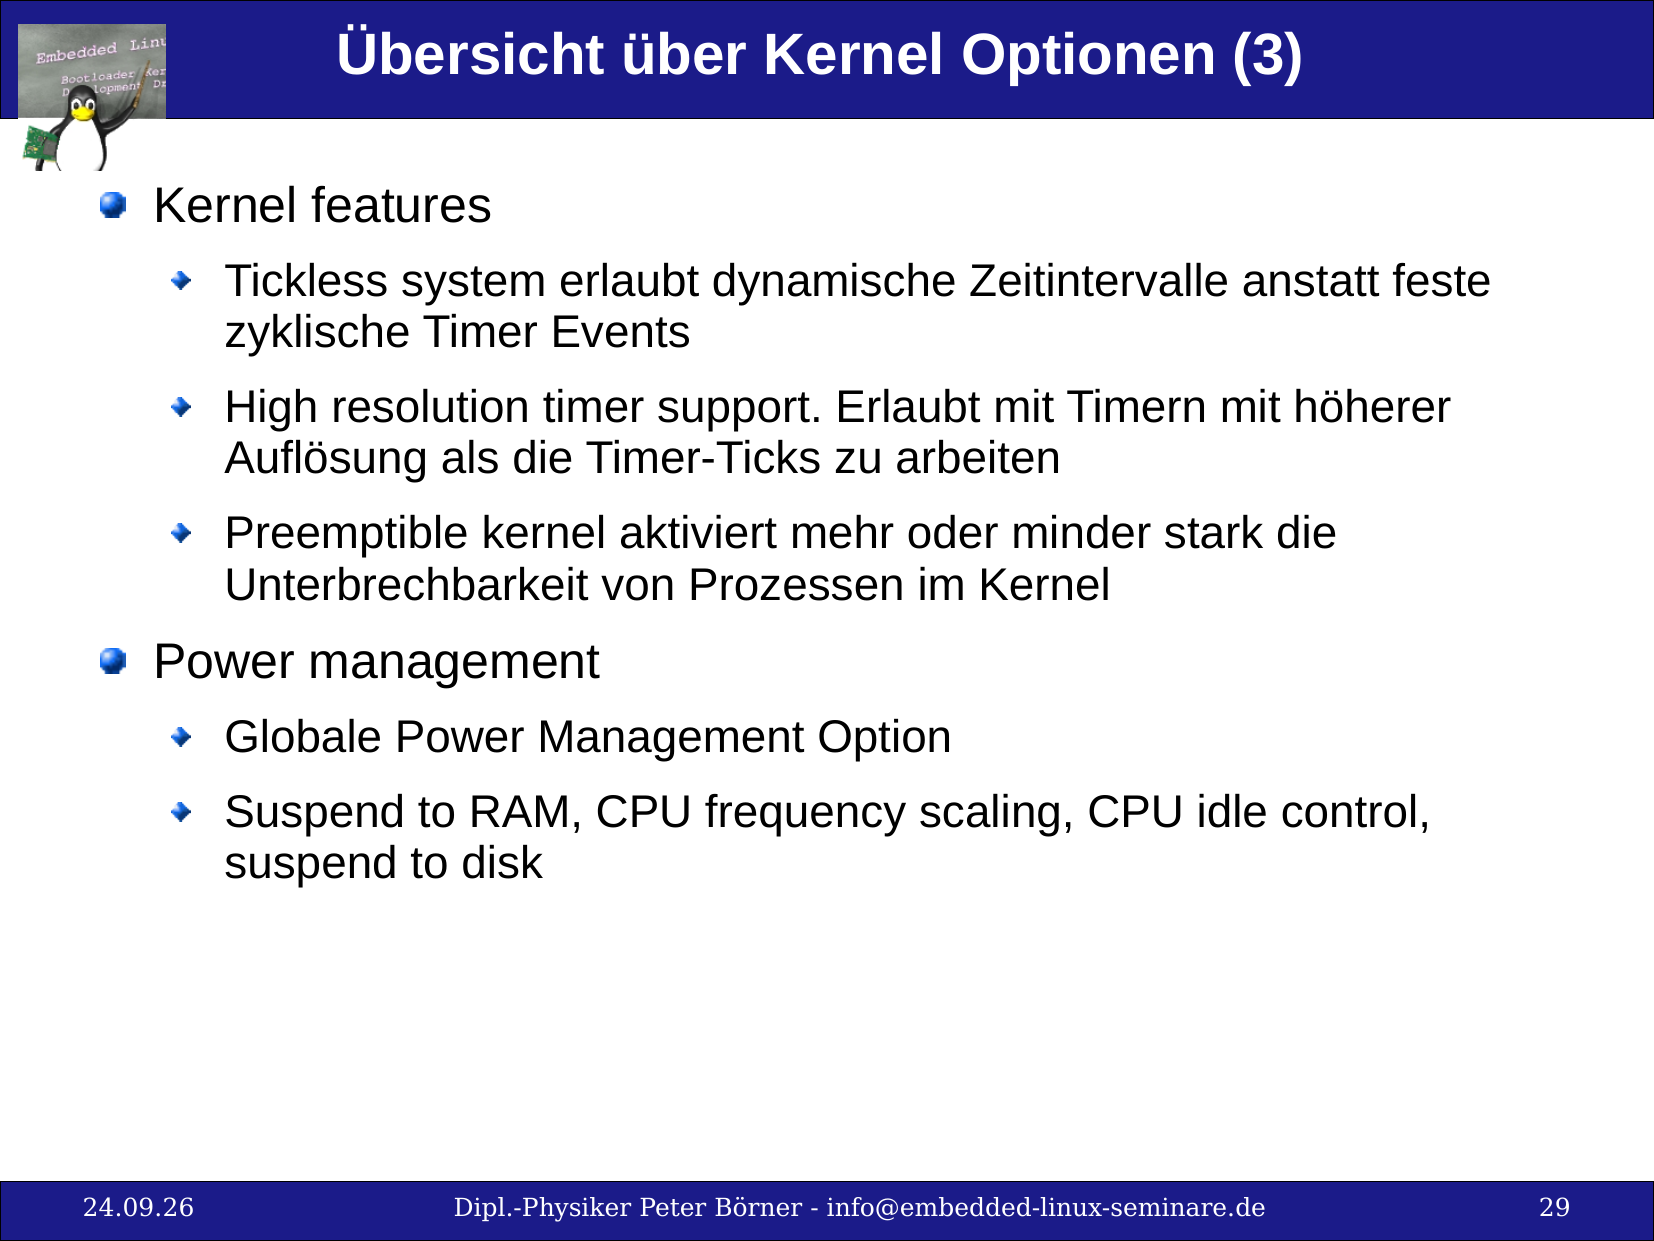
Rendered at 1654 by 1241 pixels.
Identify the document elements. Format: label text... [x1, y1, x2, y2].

title Übersicht über Kernel Optionen (3) [76, 19, 1565, 89]
list Kernel features Tickless system erlaubt dynamische Zeitintervalle anstatt feste zyklische Timer Events High resolution timer support. Erlaubt mit Timern mit höherer Auflösung als die Timer-Ticks zu arbeiten Preemptible kernel aktiviert mehr oder minder stark die Unterbrechbarkeit von Prozessen im Kernel Power management Globale Power Management Option Suspend to RAM, CPU frequency scaling, CPU idle control, suspend to disk [82, 177, 1571, 1148]
picture [18, 24, 166, 171]
